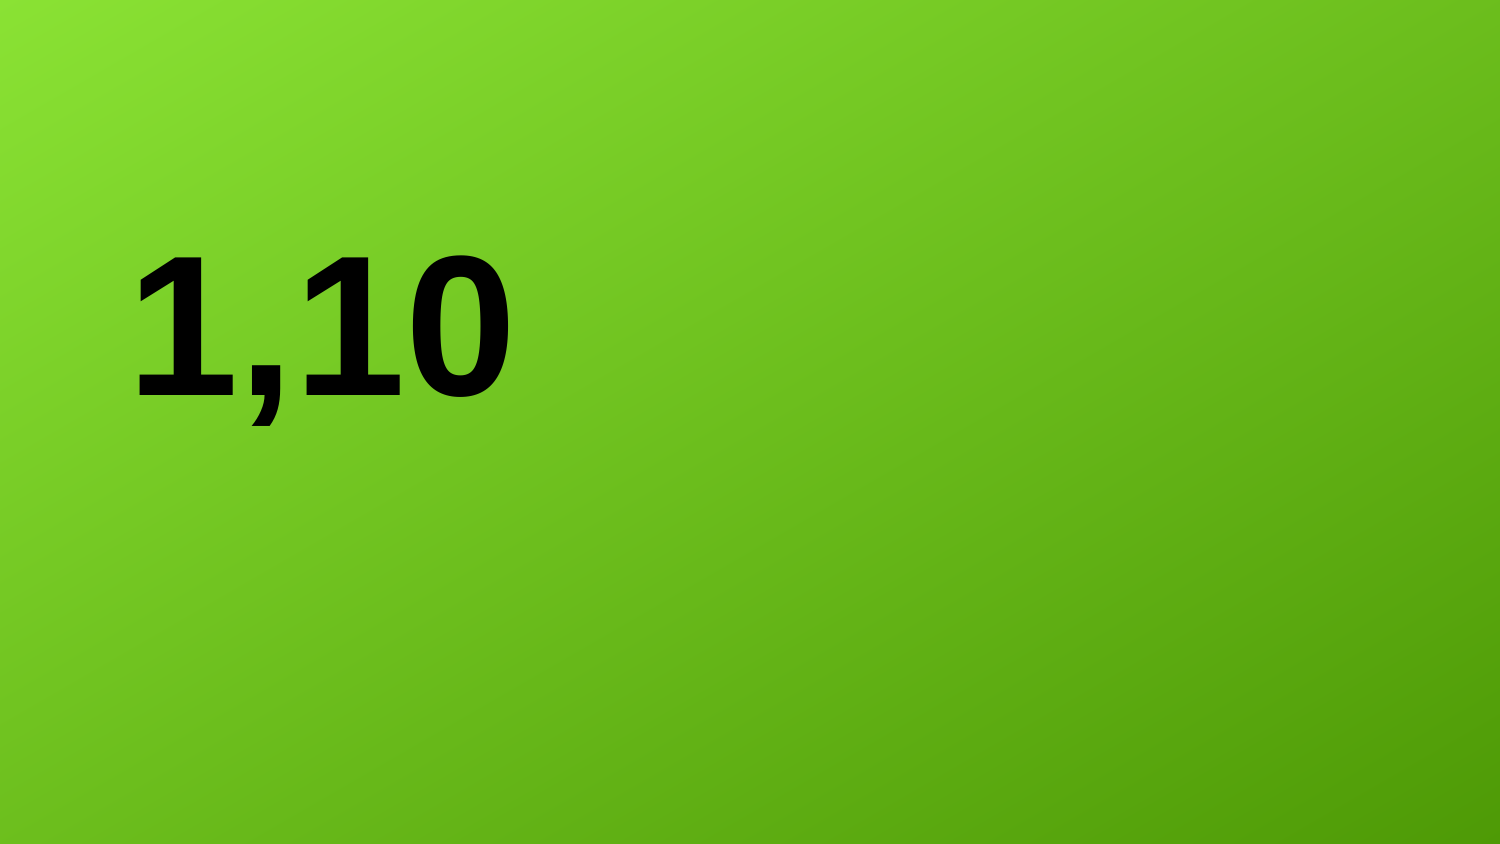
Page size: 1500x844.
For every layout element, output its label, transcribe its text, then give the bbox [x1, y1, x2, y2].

title 1,10 [112, 259, 1388, 450]
